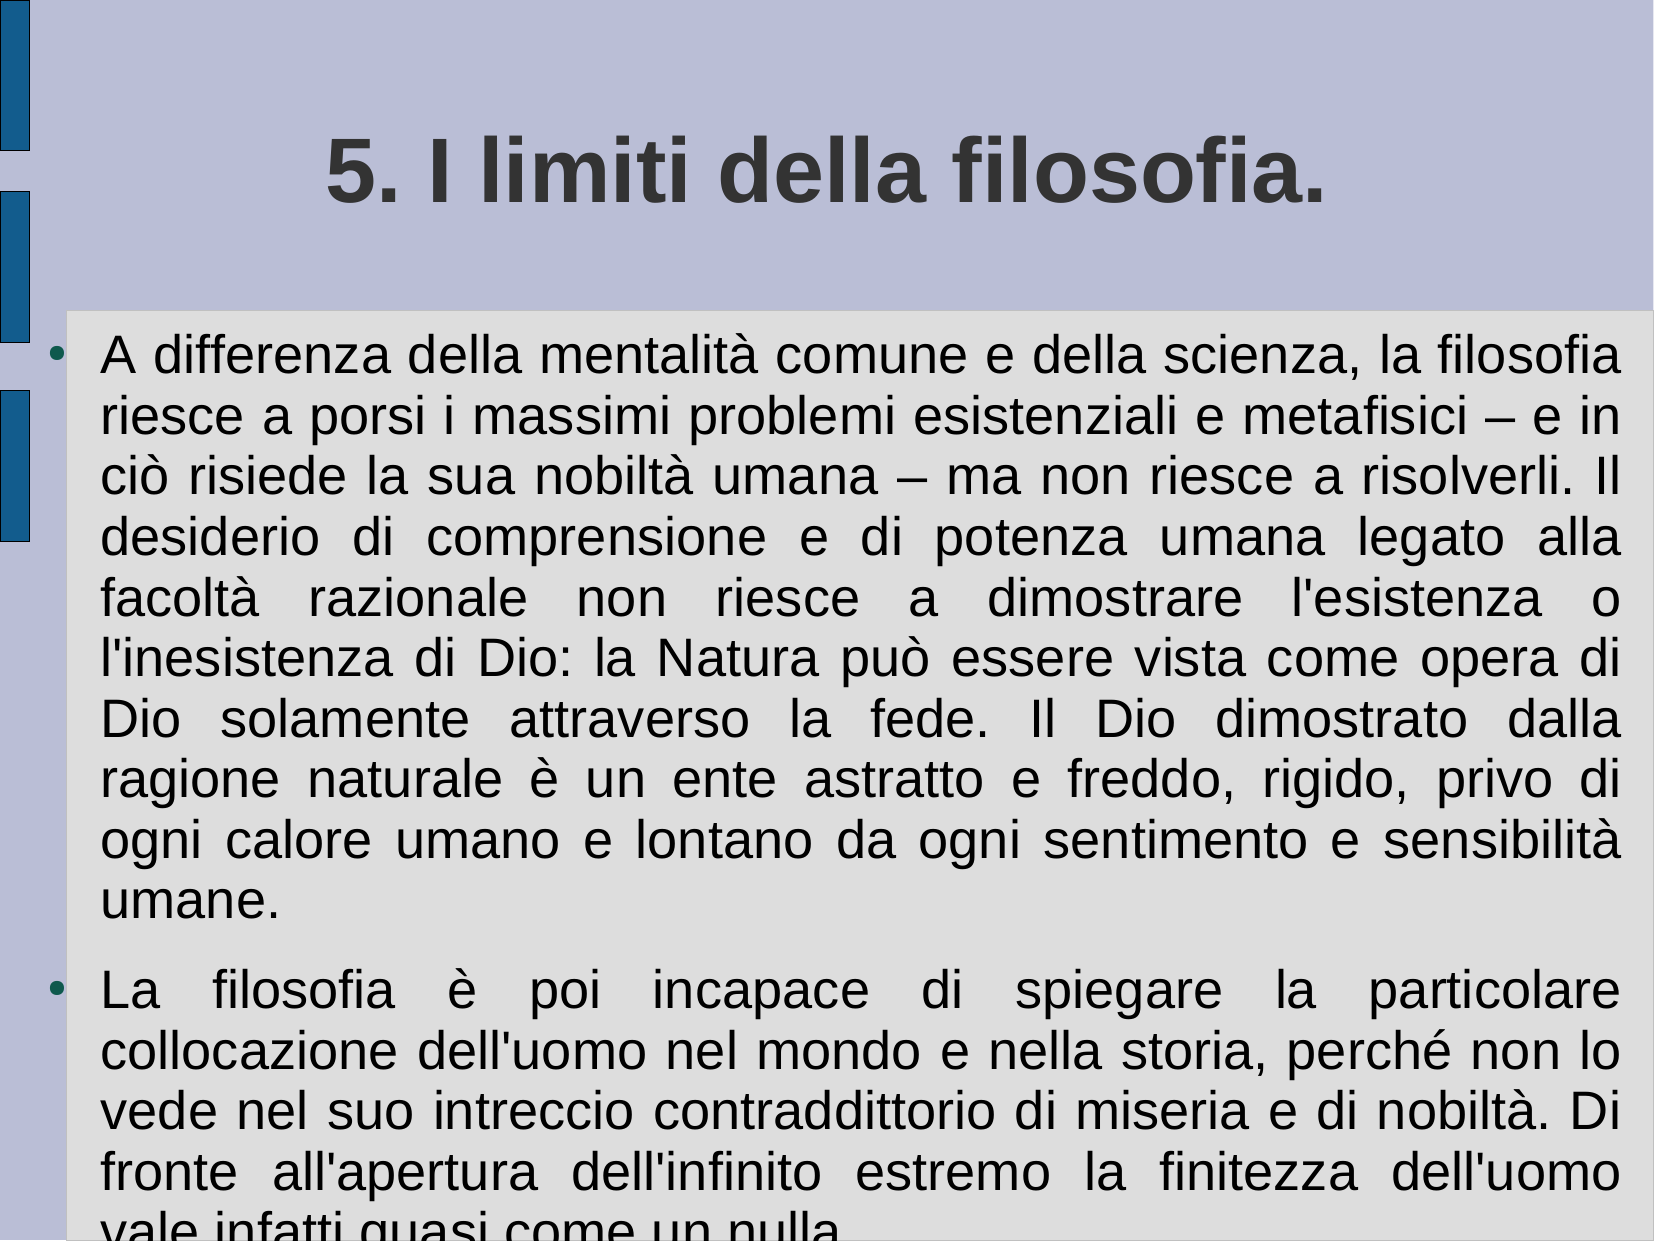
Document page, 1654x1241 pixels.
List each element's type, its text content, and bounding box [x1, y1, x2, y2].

title 5. I limiti della filosofia. [121, 67, 1534, 275]
list A differenza della mentalità comune e della scienza, la filosofia riesce a porsi i massimi problemi esistenziali e metafisici – e in ciò risiede la sua nobiltà umana – ma non riesce a risolverli. Il desiderio di comprensione e di potenza umana legato alla facoltà razionale non riesce a dimostrare l'esistenza o l'inesistenza di Dio: la Natura può essere vista come opera di Dio solamente attraverso la fede. Il Dio dimostrato dalla ragione naturale è un ente astratto e freddo, rigido, privo di ogni calore umano e lontano da ogni sentimento e sensibilità umane. La filosofia è poi incapace di spiegare la particolare collocazione dell'uomo nel mondo e nella storia, perché non lo vede nel suo intreccio contraddittorio di miseria e di nobiltà. Di fronte all'apertura dell'infinito estremo la finitezza dell'uomo vale infatti quasi come un nulla. [29, 324, 1625, 1211]
